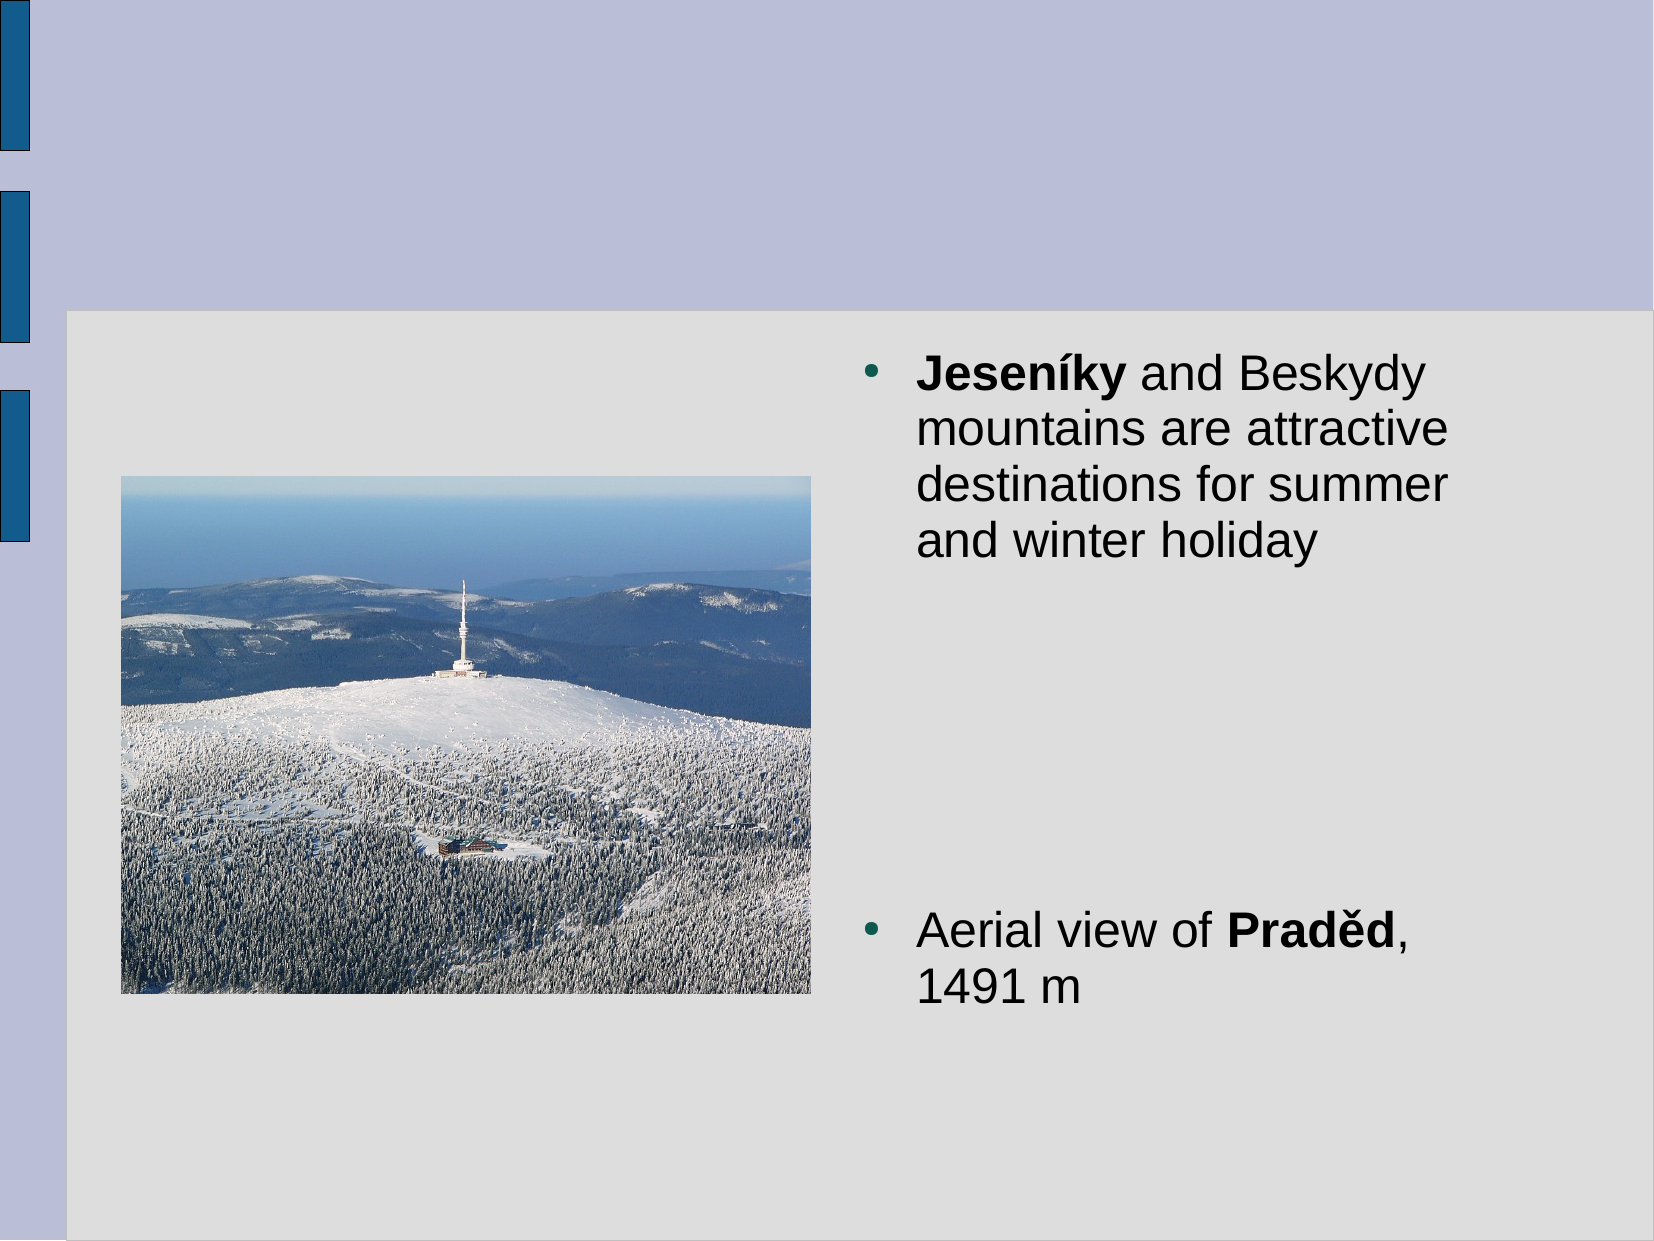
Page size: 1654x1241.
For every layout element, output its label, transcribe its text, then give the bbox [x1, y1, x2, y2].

list Jeseníky and Beskydy mountains are attractive destinations for summer and winter holiday Aerial view of Praděd, 1491 m [845, 344, 1535, 1127]
picture [121, 476, 811, 994]
